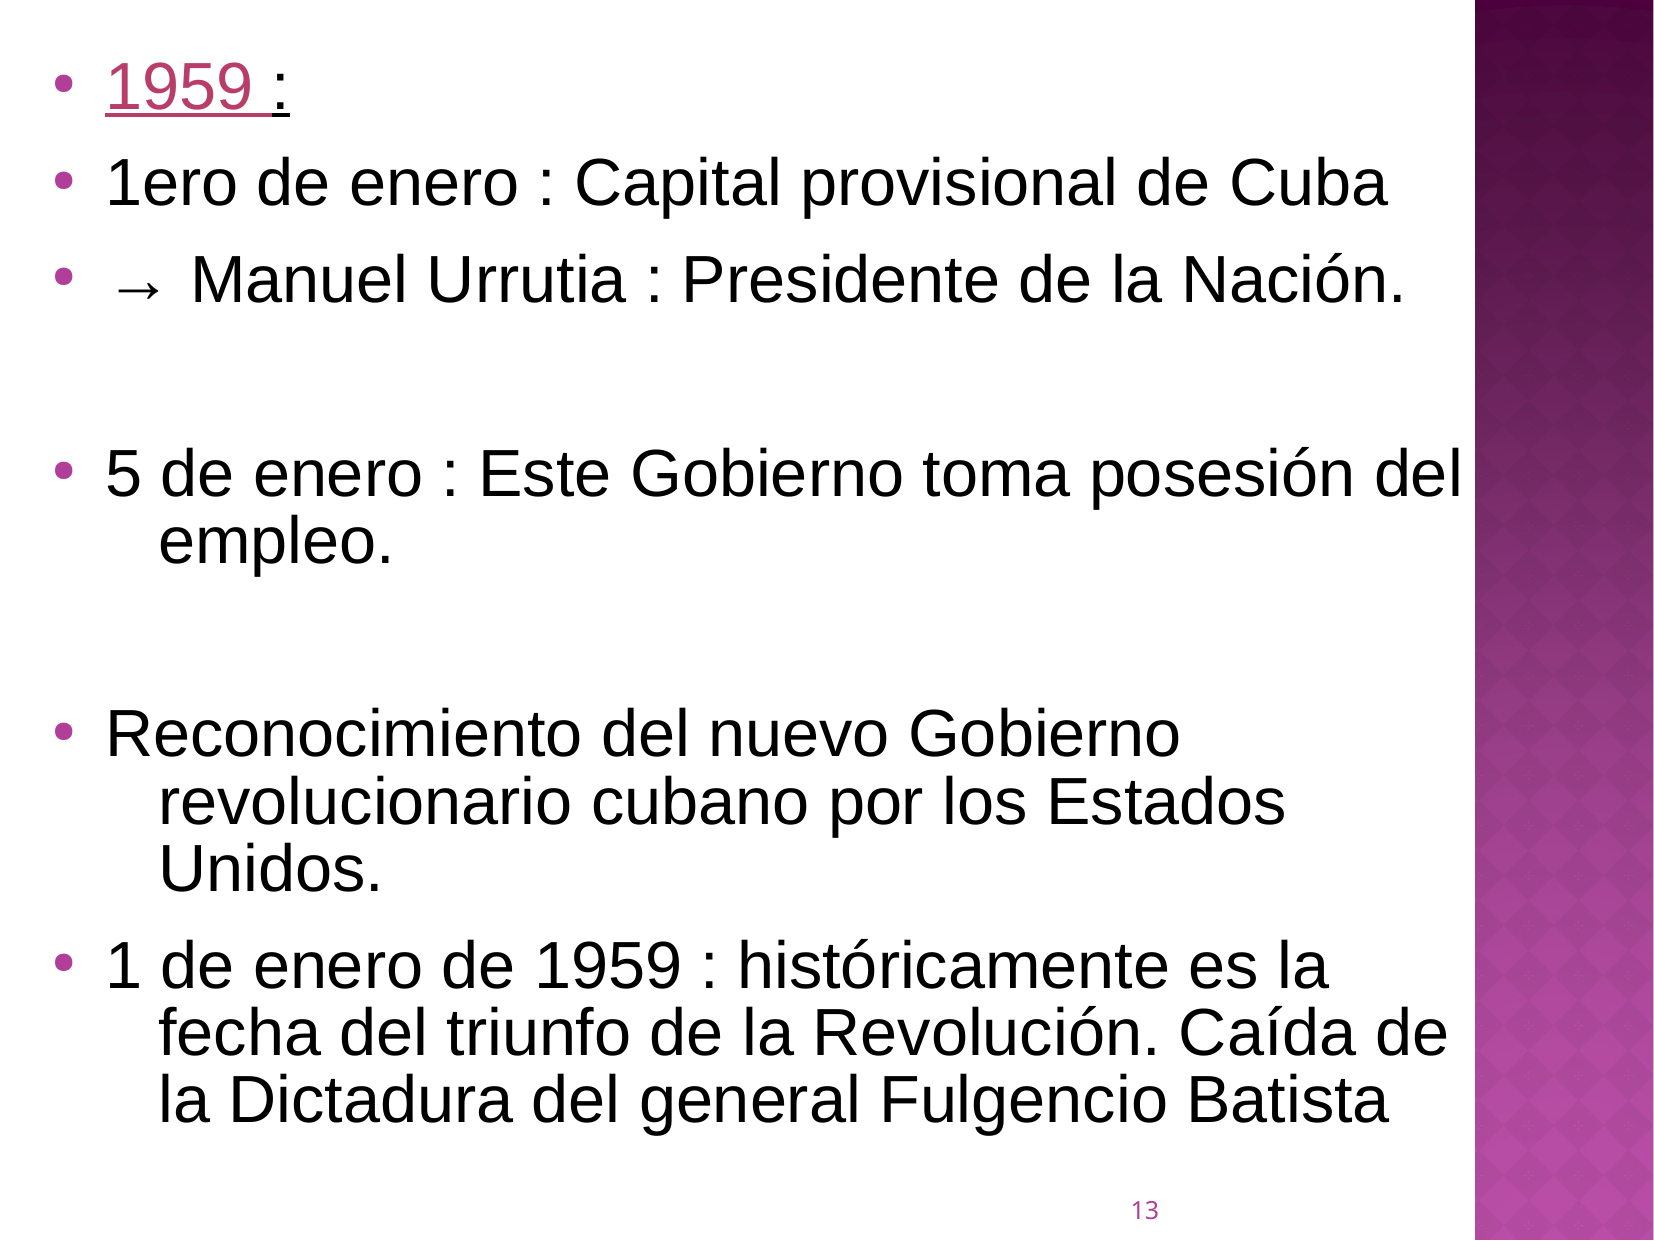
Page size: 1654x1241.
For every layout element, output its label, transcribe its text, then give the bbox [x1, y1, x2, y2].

list 1959 : 1ero de enero : Capital provisional de Cuba → Manuel Urrutia : Presidente de la Nación. 5 de enero : Este Gobierno toma posesión del empleo. Reconocimiento del nuevo Gobierno revolucionario cubano por los Estados Unidos. 1 de enero de 1959 : históricamente es la fecha del triunfo de la Revolución. Caída de la Dictadura del general Fulgencio Batista [0, 47, 1489, 1241]
text_box <numéro> [1130, 1185, 1237, 1227]
picture [1474, 0, 1654, 1241]
